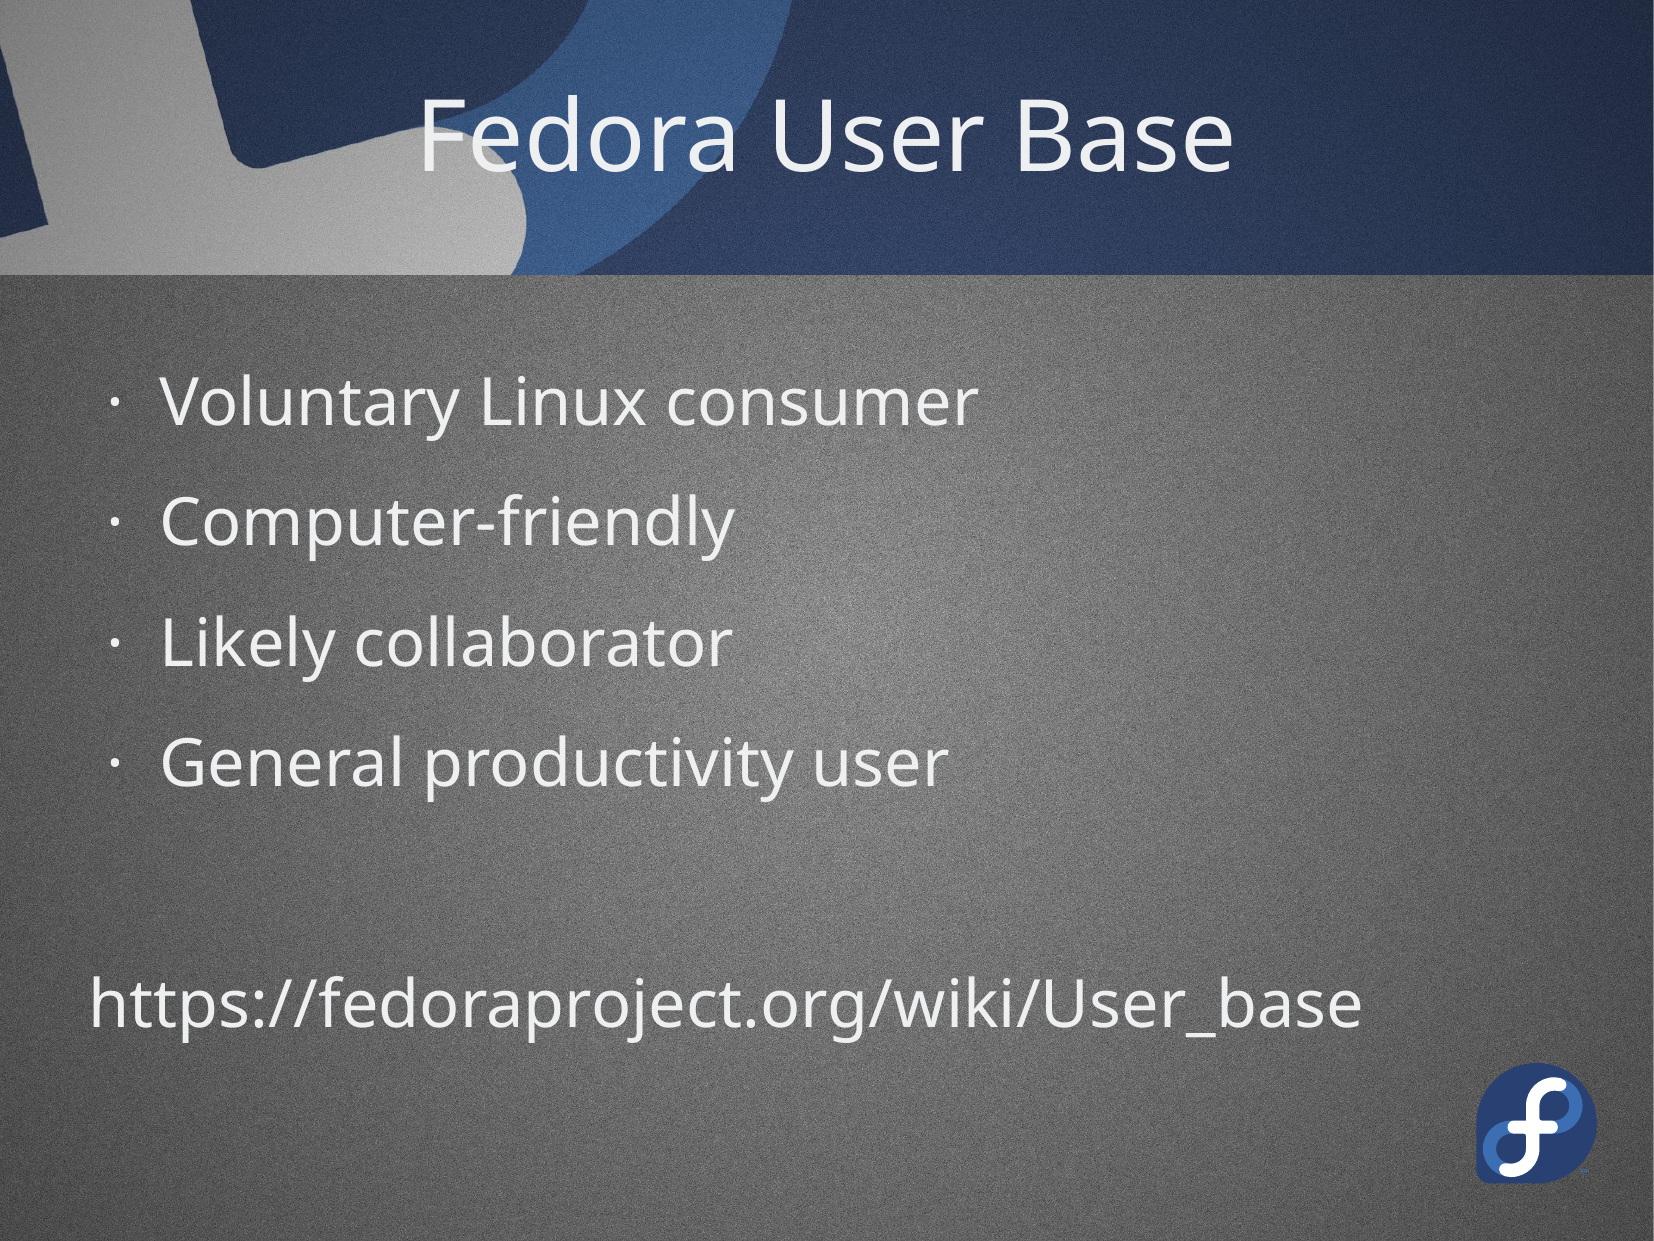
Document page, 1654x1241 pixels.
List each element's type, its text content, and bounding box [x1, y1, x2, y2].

title Fedora User Base [88, 29, 1565, 237]
list Voluntary Linux consumer Computer-friendly Likely collaborator General productivity user https://fedoraproject.org/wiki/User_base [88, 354, 1565, 1063]
picture [0, 0, 1654, 1241]
